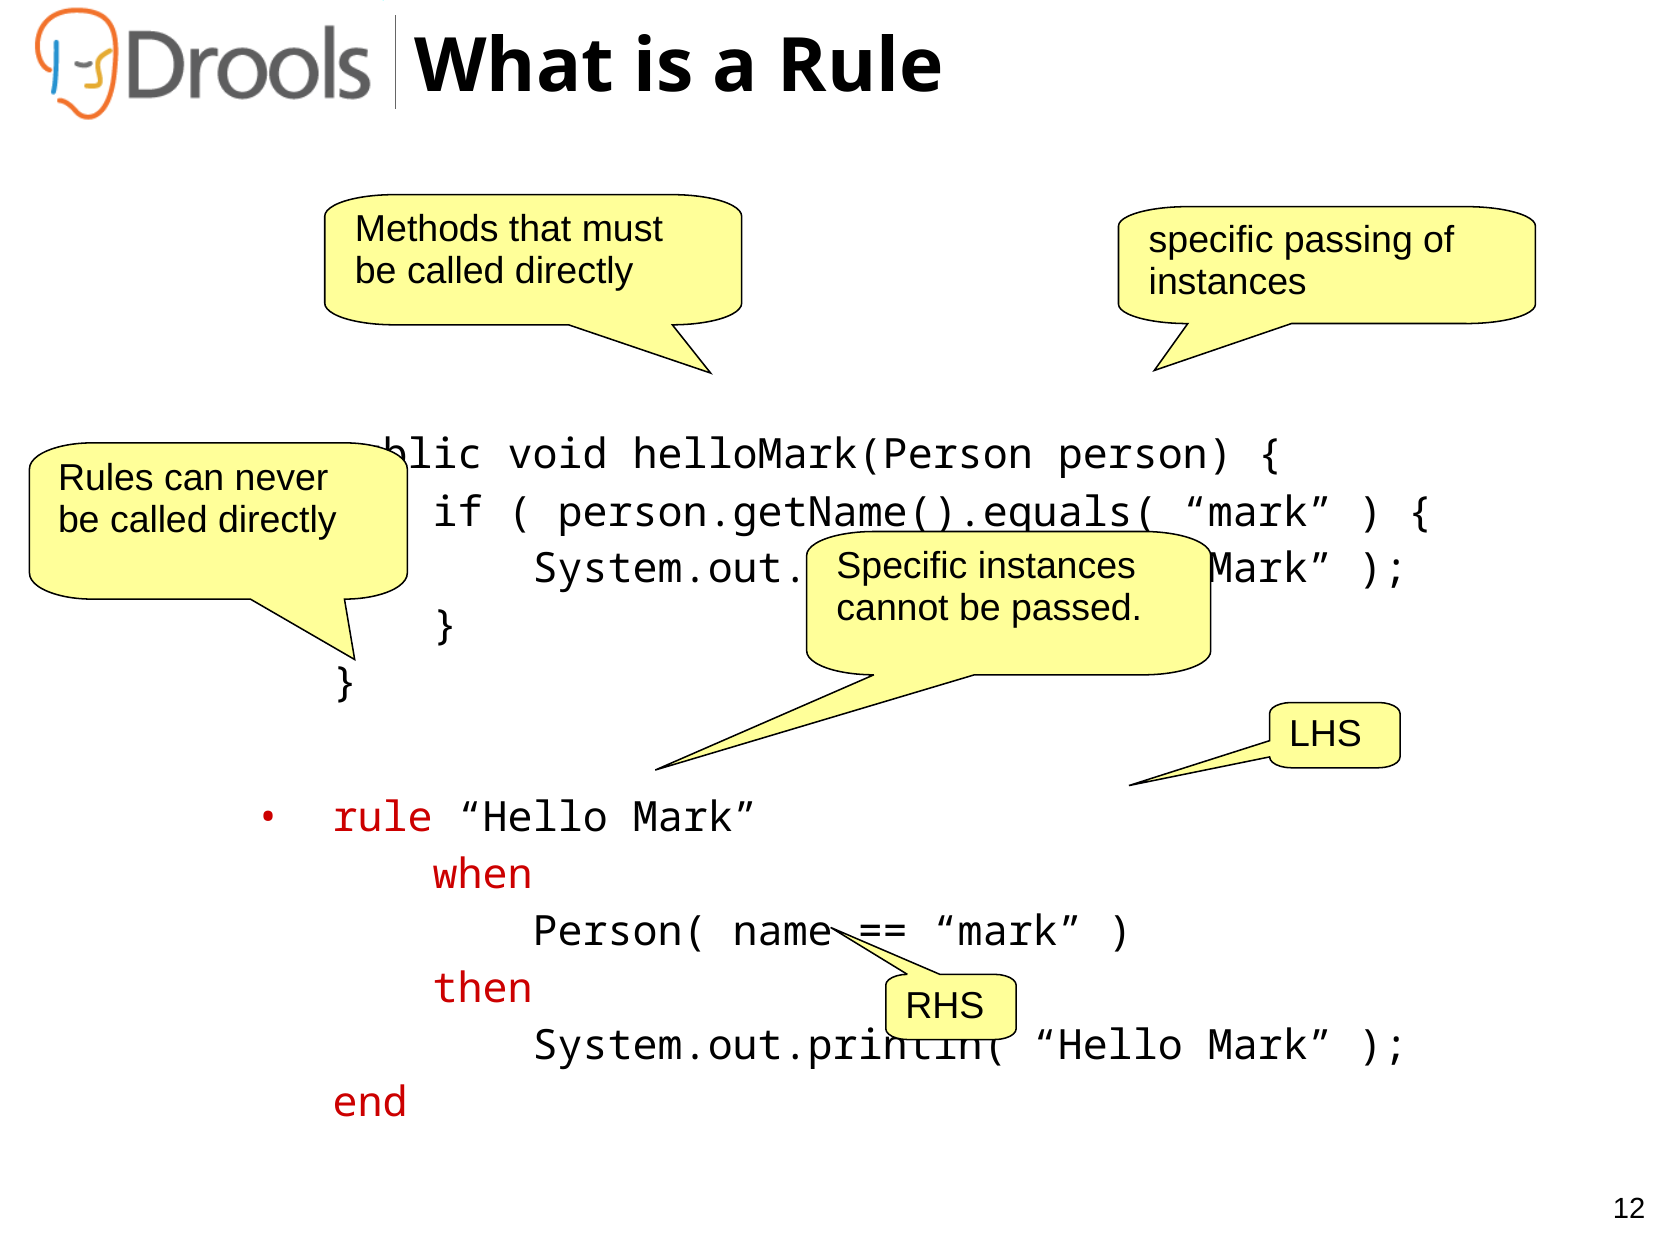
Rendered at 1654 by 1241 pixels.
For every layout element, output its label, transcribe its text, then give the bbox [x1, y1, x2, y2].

text_box RHS [830, 927, 1017, 1040]
title What is a Rule [399, 0, 1629, 122]
text_box LHS [1128, 702, 1401, 786]
text_box Methods that must be called directly [324, 194, 742, 374]
text_box Specific instances cannot be passed. [655, 531, 1211, 771]
text_box Rules can never be called directly [29, 442, 408, 660]
list public void helloMark(Person person) { if ( person.getName().equals( “mark” ) { System.out.println( “Hello Mark” ); } } rule “Hello Mark” when Person( name == “mark” ) then System.out.println( “Hello Mark” ); end [240, 214, 1595, 1145]
picture [29, 0, 384, 126]
text_box specific passing of instances [1118, 206, 1536, 371]
